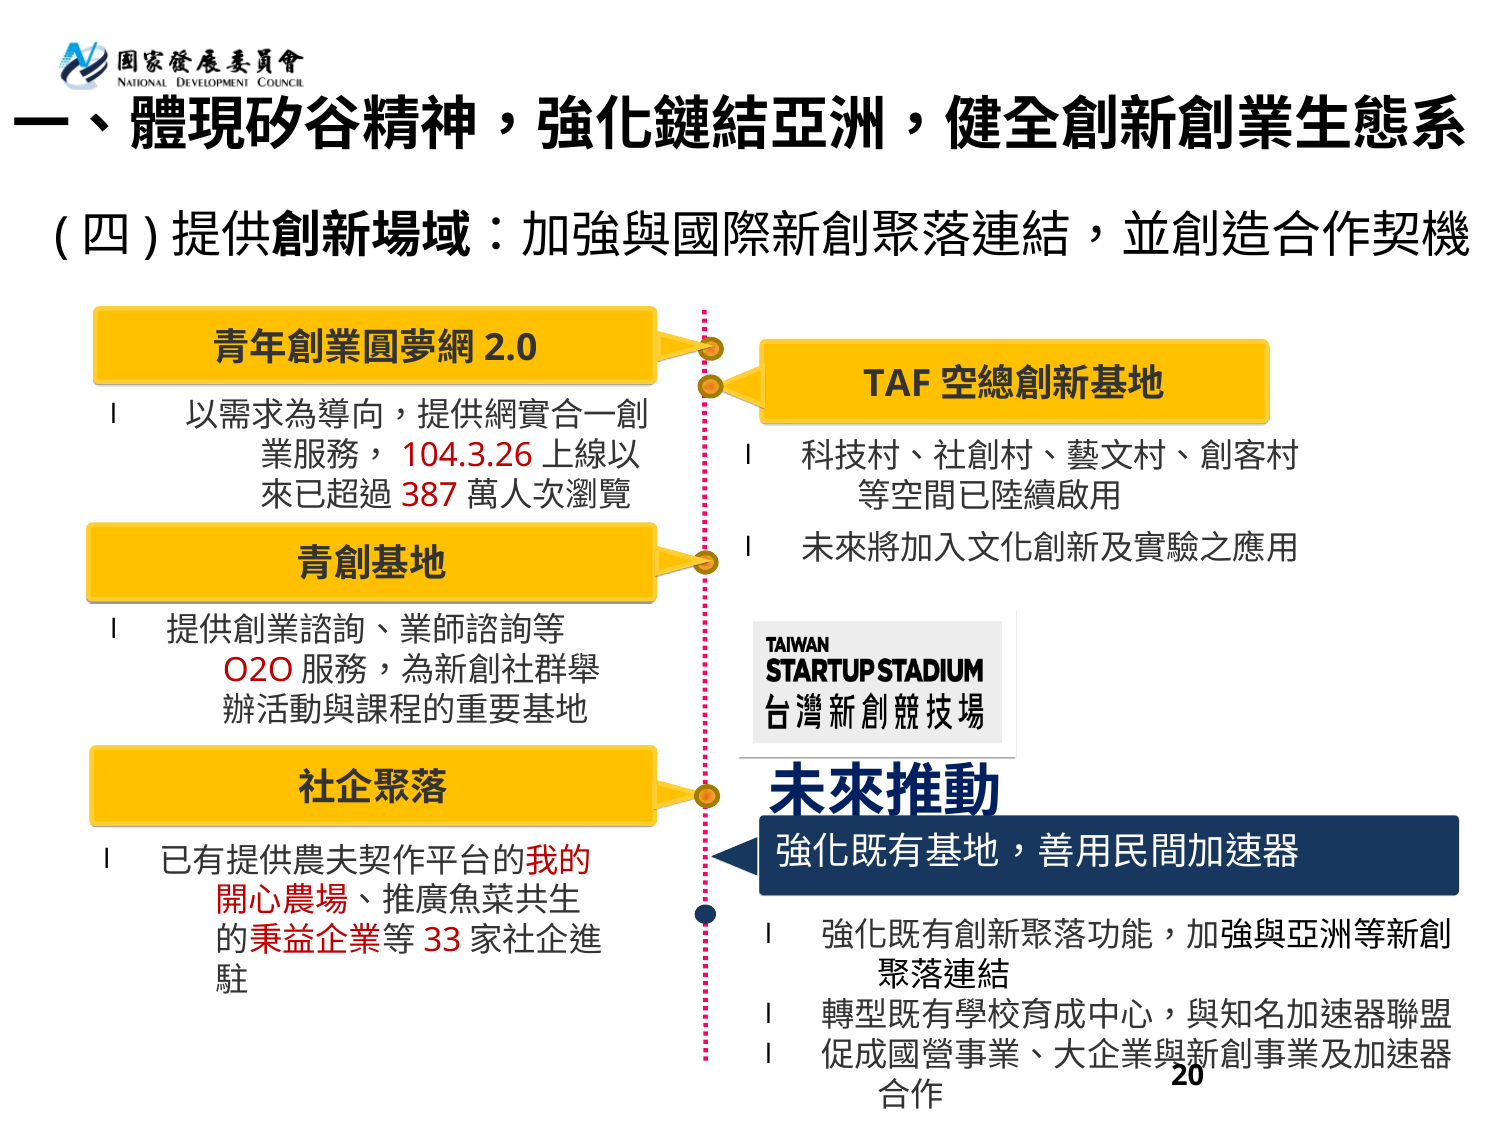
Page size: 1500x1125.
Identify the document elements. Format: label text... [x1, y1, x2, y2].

text_box [654, 781, 718, 807]
title 一、體現矽谷精神，強化鏈結亞洲，健全創新創業生態系 [0, 51, 1500, 270]
text_box [699, 366, 764, 406]
text_box [711, 837, 758, 876]
text_box [656, 548, 717, 574]
text_box 強化既有創新聚落功能，加強與亞洲等新創聚落連結 轉型既有學校育成中心，與知名加速器聯盟 促成國營事業、大企業與新創事業及加速器合作 [750, 906, 1500, 1121]
text_box [694, 904, 716, 924]
text_box TAF空總創新基地 [761, 341, 1267, 422]
text_box [658, 333, 722, 359]
text_box 社企聚落 [91, 747, 655, 824]
text_box 已有提供農夫契作平台的我的開心農場、推廣魚菜共生的秉益企業等33家社企進駐 [88, 831, 627, 968]
text_box 青年創業圓夢網2.0 [95, 308, 655, 382]
text_box 強化既有基地，善用民間加速器 [759, 815, 1460, 896]
text_box 提供創業諮詢、業師諮詢等O2O服務，為新創社群舉辦活動與課程的重要基地 [95, 600, 634, 737]
text_box 青創基地 [88, 524, 655, 600]
text_box 20 [1156, 1045, 1500, 1106]
text_box 以需求為導向，提供網實合一創業服務，104.3.26上線以來已超過387萬人次瀏覽 [95, 385, 683, 522]
picture [752, 621, 1002, 743]
text_box 未來推動 [753, 745, 1190, 832]
text_box 科技村、社創村、藝文村、創客村等空間已陸續啟用 未來將加入文化創新及實驗之應用 [729, 426, 1334, 576]
text_box (四)提供創新場域：加強與國際新創聚落連結，並創造合作契機 [40, 172, 1500, 270]
